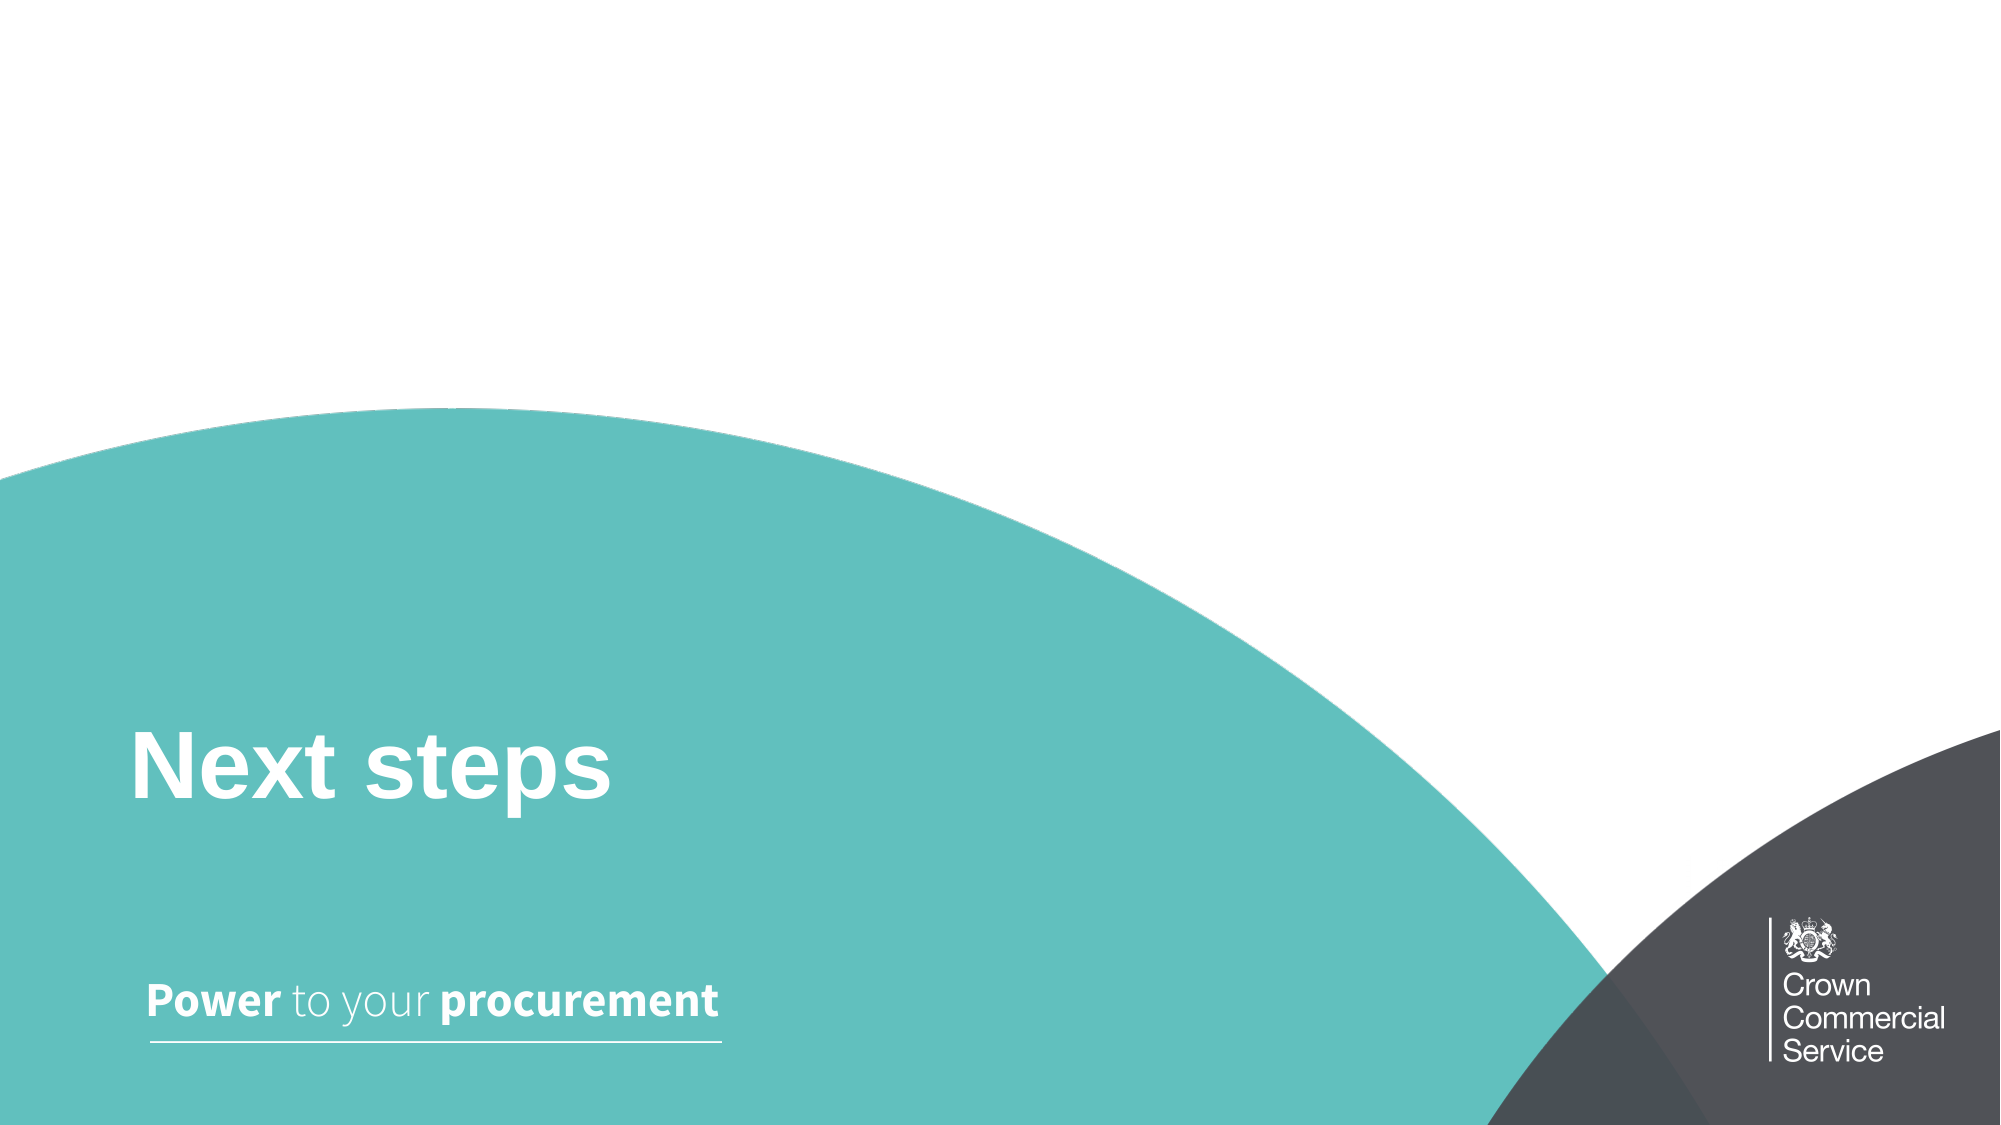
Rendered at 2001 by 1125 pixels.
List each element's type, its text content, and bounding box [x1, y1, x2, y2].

text_box Next steps [114, 695, 1374, 827]
